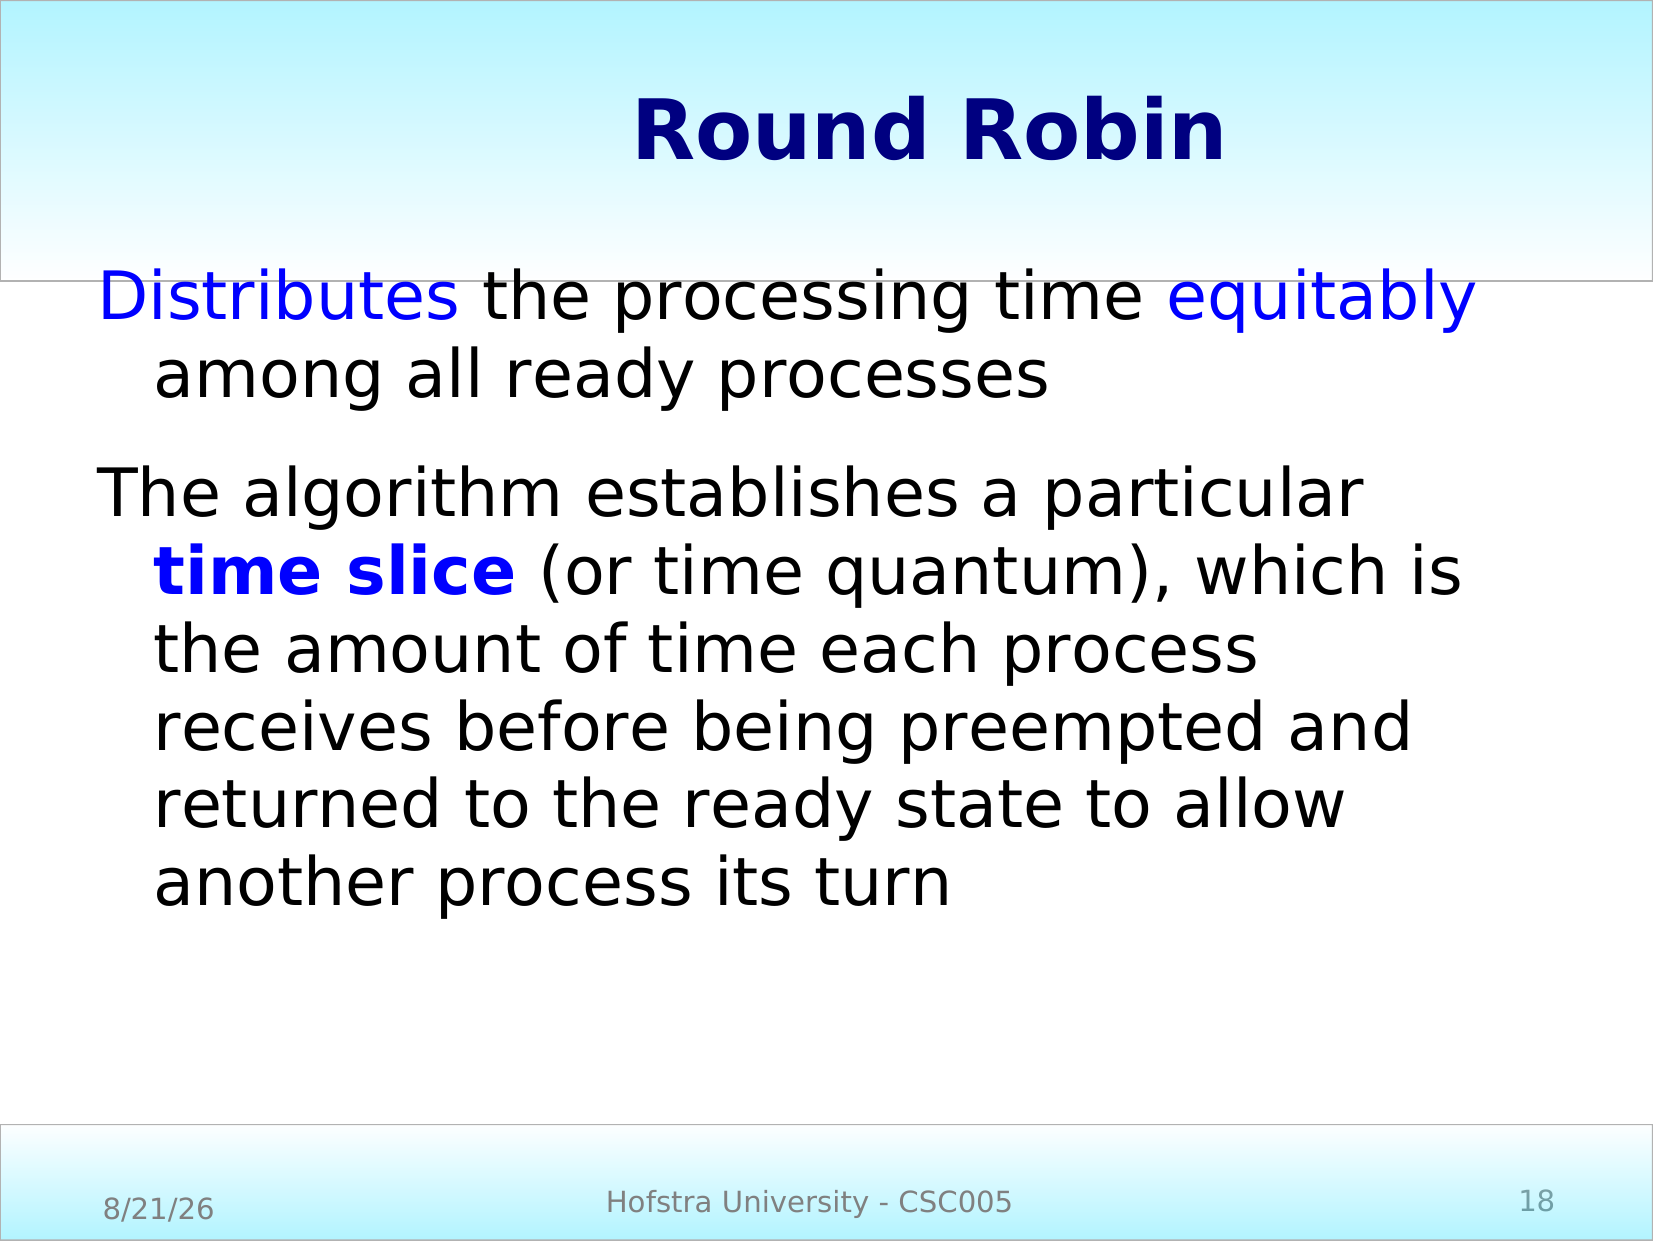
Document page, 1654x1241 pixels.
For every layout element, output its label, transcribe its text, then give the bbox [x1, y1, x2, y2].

list Distributes the processing time equitably among all ready processes The algorithm establishes a particular time slice (or time quantum), which is the amount of time each process receives before being preempted and returned to the ready state to allow another process its turn [82, 249, 1571, 1049]
title Round Robin [247, 27, 1612, 235]
